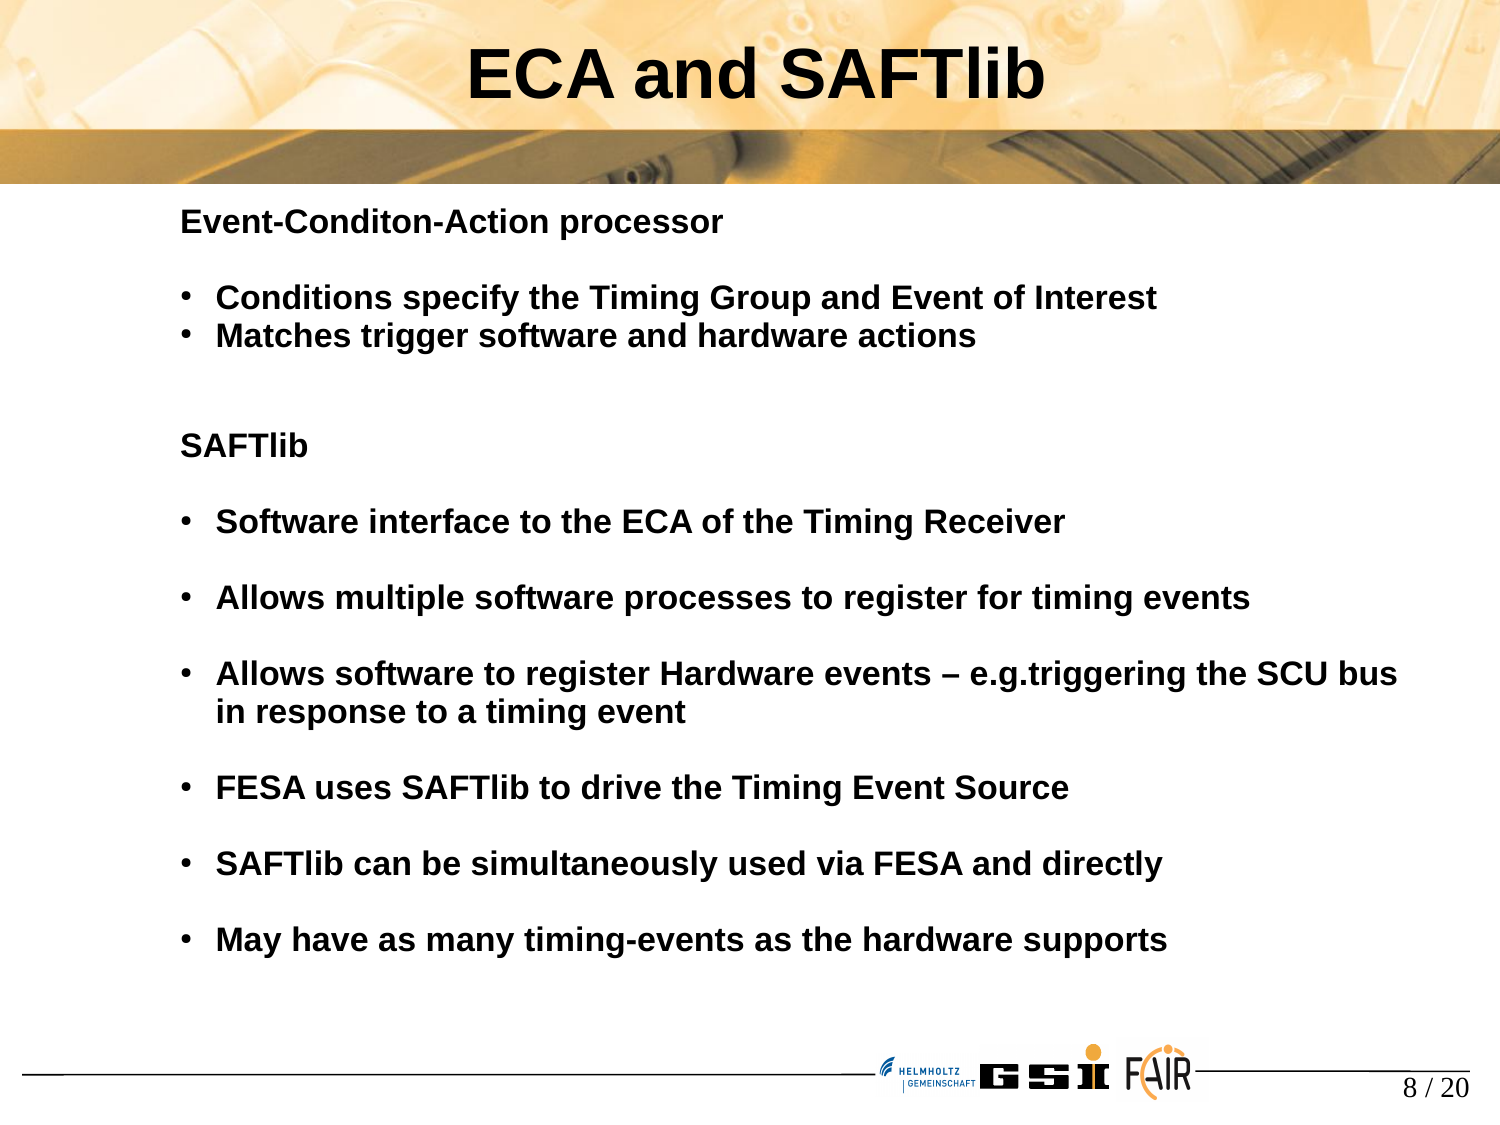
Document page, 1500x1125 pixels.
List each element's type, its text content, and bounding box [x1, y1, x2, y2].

picture [0, 0, 1500, 186]
text_box SAFTlib Software interface to the ECA of the Timing Receiver Allows multiple software processes to register for timing events Allows software to register Hardware events – e.g.triggering the SCU bus in response to a timing event FESA uses SAFTlib to drive the Timing Event Source SAFTlib can be simultaneously used via FESA and directly May have as many timing-events as the hardware supports [129, 419, 1425, 1119]
text_box Event-Conditon-Action processor Conditions specify the Timing Group and Event of Interest Matches trigger software and hardware actions [129, 194, 1277, 467]
title ECA and SAFTlib [153, 0, 1360, 161]
